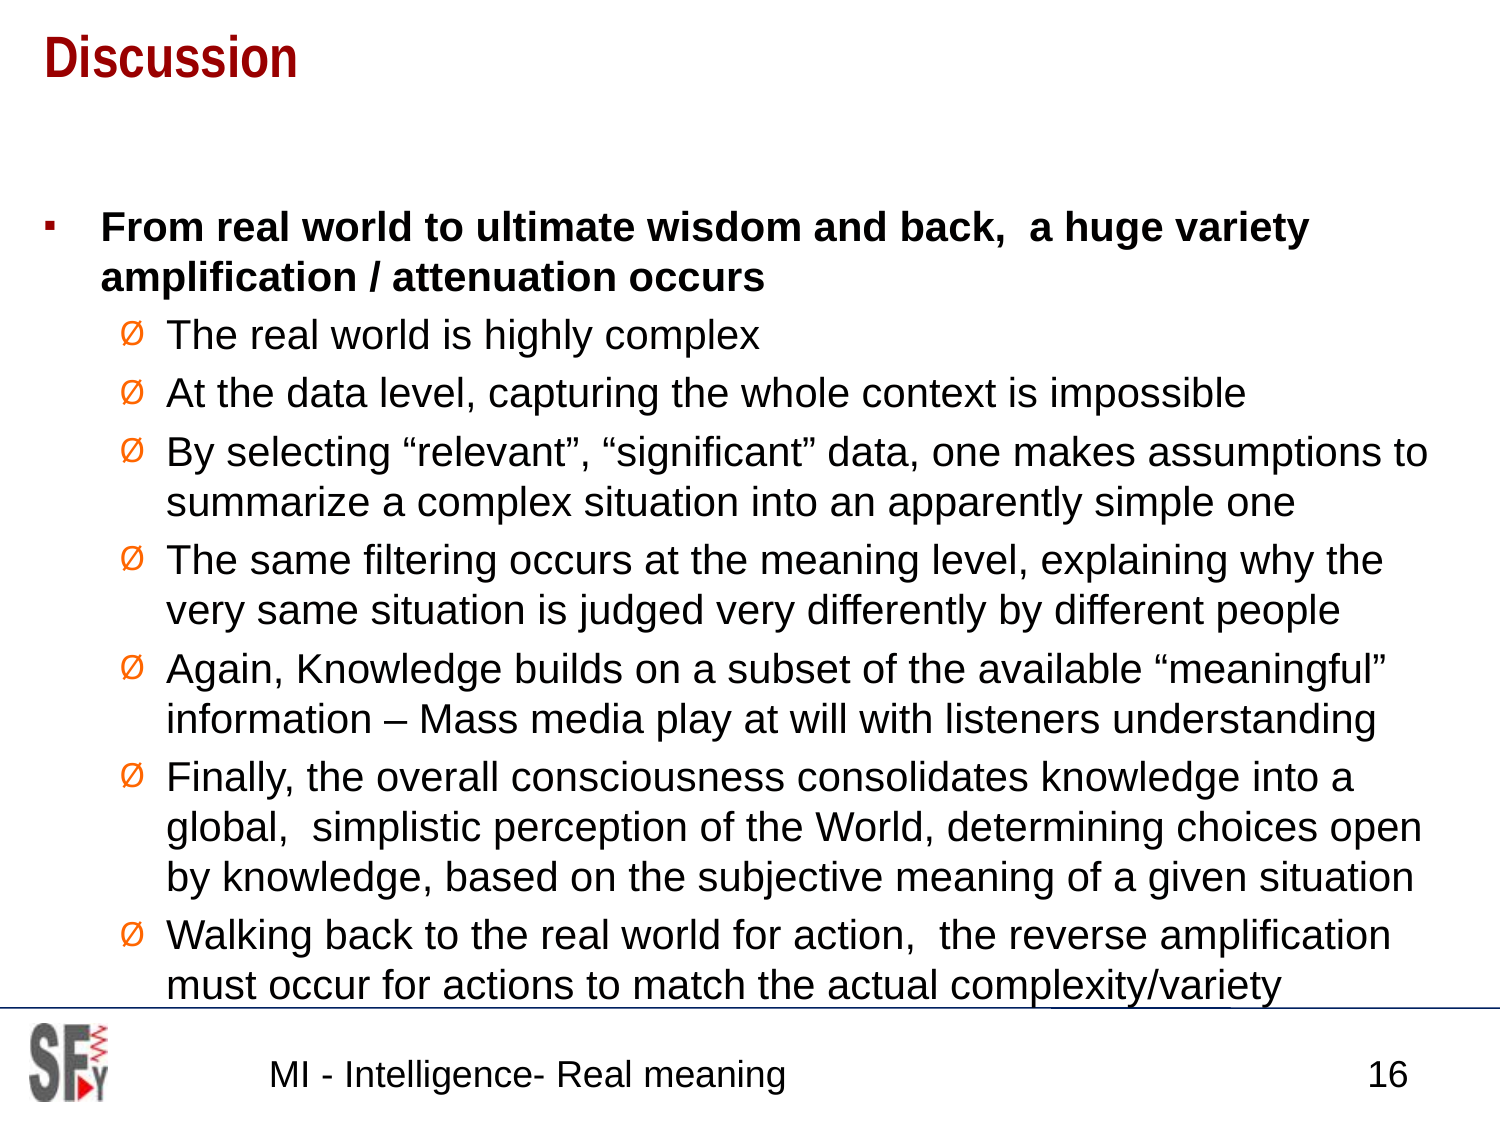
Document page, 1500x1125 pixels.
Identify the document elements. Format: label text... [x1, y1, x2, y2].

slide_number <numéro> [1352, 1034, 1490, 1103]
title Discussion [29, 12, 1471, 138]
list From real world to ultimate wisdom and back, a huge variety amplification / attenuation occurs The real world is highly complex At the data level, capturing the whole context is impossible By selecting “relevant”, “significant” data, one makes assumptions to summarize a complex situation into an apparently simple one The same filtering occurs at the meaning level, explaining why the very same situation is judged very differently by different people Again, Knowledge builds on a subset of the available “meaningful” information – Mass media play at will with listeners understanding Finally, the overall consciousness consolidates knowledge into a global, simplistic perception of the World, determining choices open by knowledge, based on the subjective meaning of a given situation Walking back to the real world for action, the reverse amplification must occur for actions to match the actual complexity/variety [29, 184, 1471, 988]
picture [29, 1023, 108, 1102]
footer MI - Intelligence- Real meaning [253, 1034, 1336, 1103]
